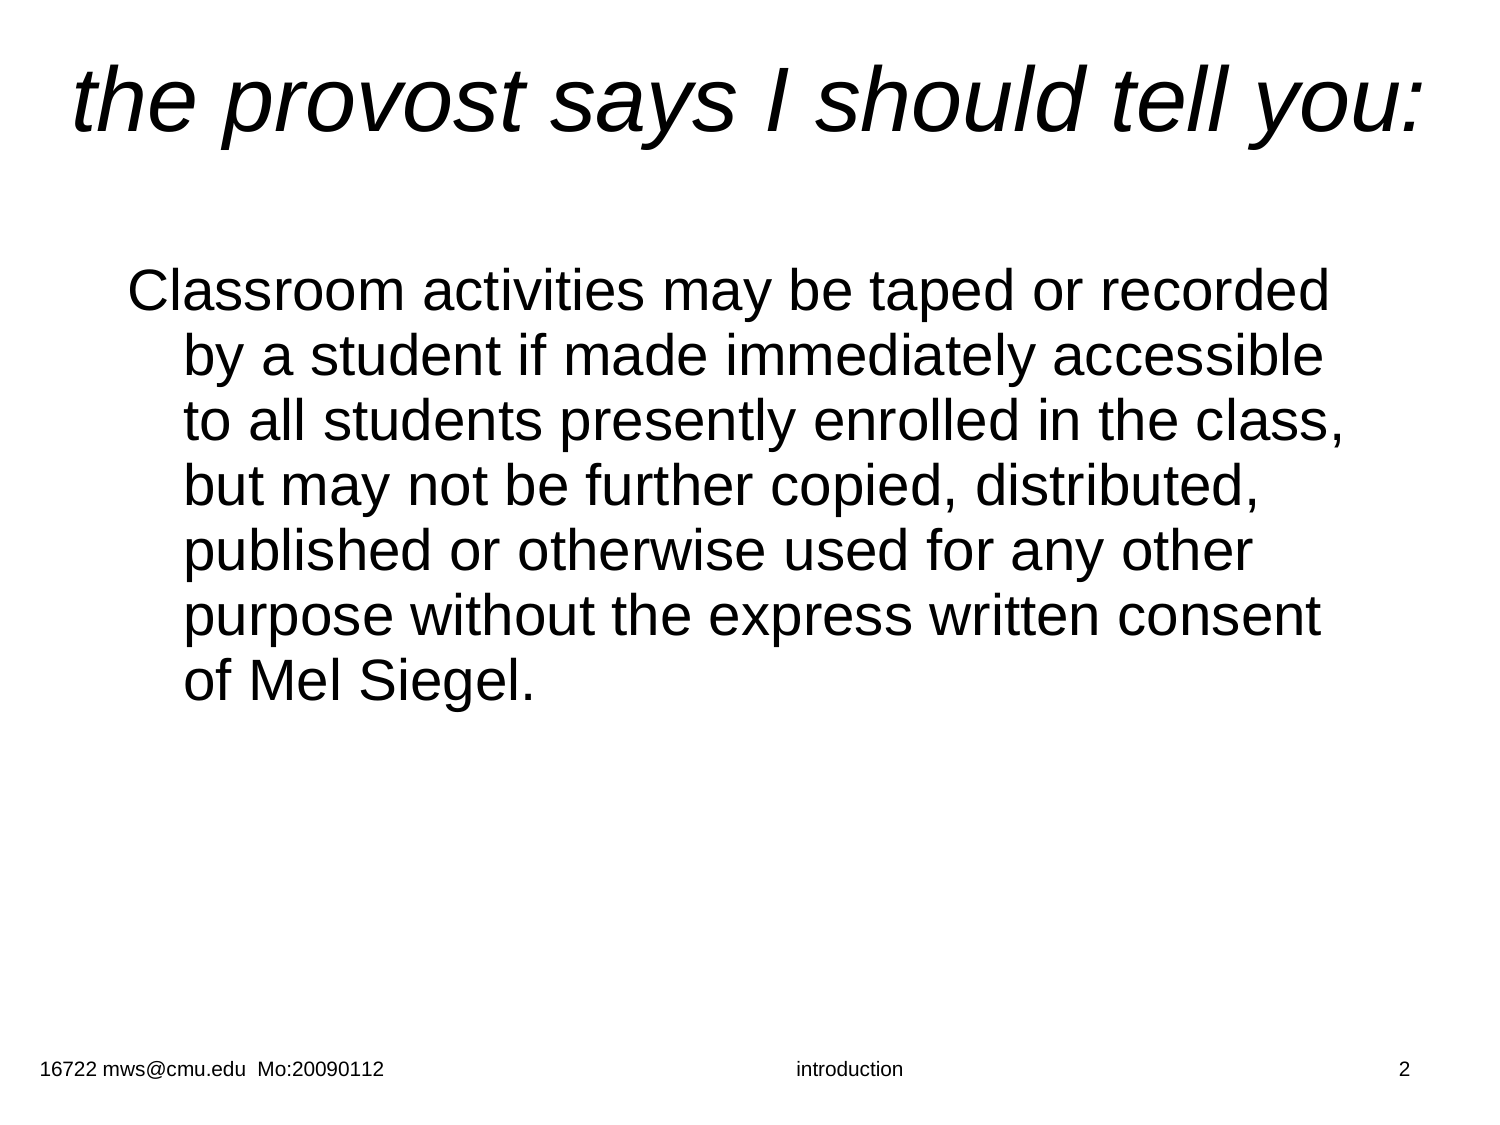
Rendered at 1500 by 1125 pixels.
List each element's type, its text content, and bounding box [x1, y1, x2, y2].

title the provost says I should tell you: [24, 37, 1476, 163]
list Classroom activities may be taped or recorded by a student if made immediately accessible to all students presently enrolled in the class, but may not be further copied, distributed, published or otherwise used for any other purpose without the express written consent of Mel Siegel. [112, 249, 1375, 851]
